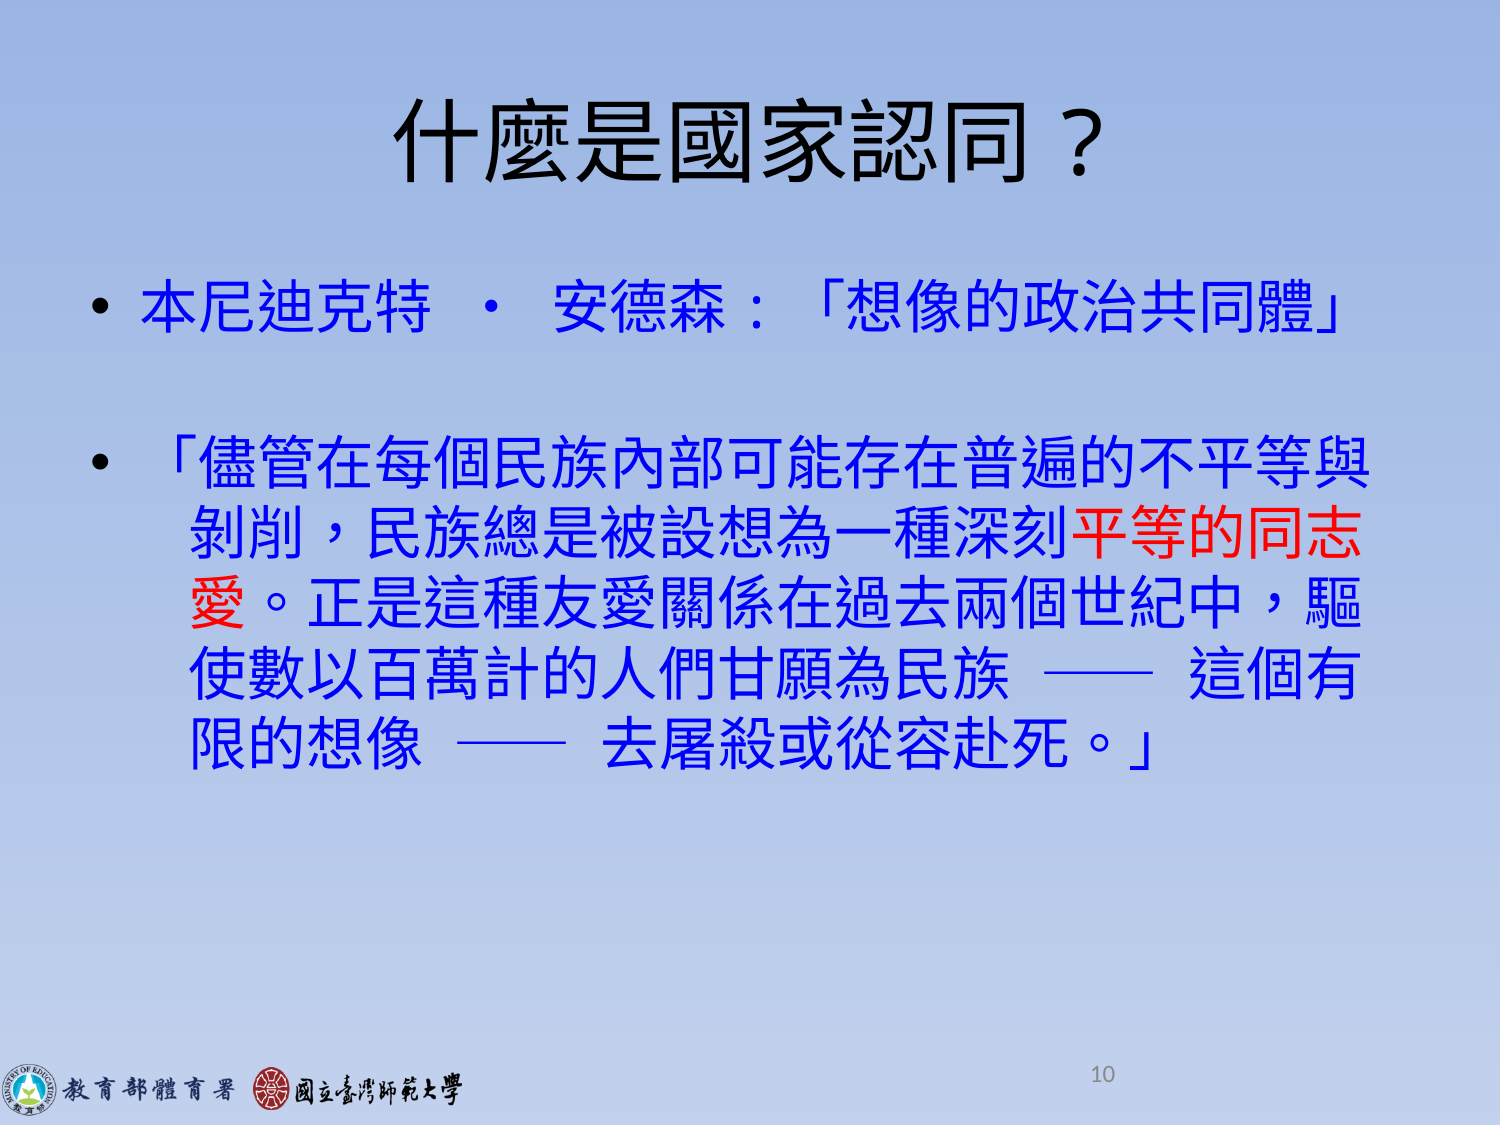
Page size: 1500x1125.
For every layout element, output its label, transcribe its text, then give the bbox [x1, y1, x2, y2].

list 本尼迪克特 • 安德森:「想像的政治共同體」 「儘管在每個民族內部可能存在普遍的不平等與剝削，民族總是被設想為一種深刻平等的同志愛。正是這種友愛關係在過去兩個世紀中，驅使數以百萬計的人們甘願為民族 —— 這個有限的想像 —— 去屠殺或從容赴死。」 [75, 262, 1426, 1005]
text_box [1074, 1042, 1426, 1103]
title 什麼是國家認同? [75, 45, 1426, 233]
